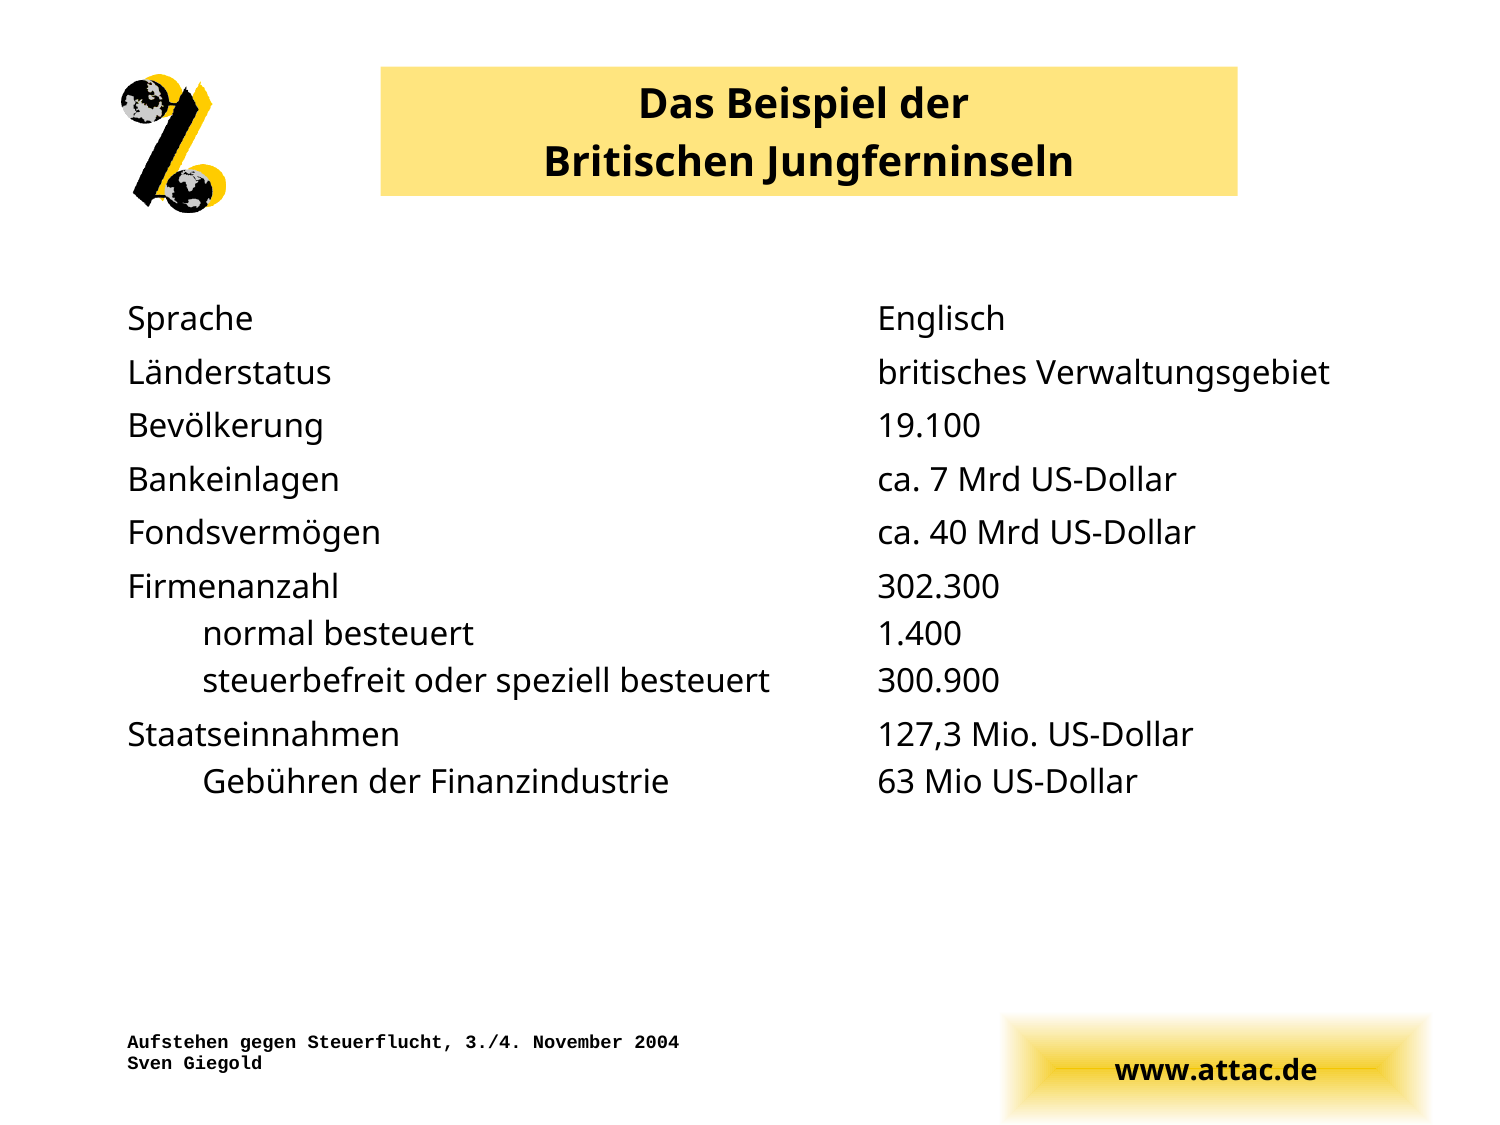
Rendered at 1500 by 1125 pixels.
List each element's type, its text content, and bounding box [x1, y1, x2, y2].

picture [121, 74, 226, 213]
list Sprache Englisch Länderstatus britisches Verwaltungsgebiet Bevölkerung 19.100 Bankeinlagen ca. 7 Mrd US-Dollar Fondsvermögen ca. 40 Mrd US-Dollar Firmenanzahl 302.300 normal besteuert 1.400 steuerbefreit oder speziell besteuert 300.900 Staatseinnahmen 127,3 Mio. US-Dollar Gebühren der Finanzindustrie 63 Mio US-Dollar [112, 287, 1388, 775]
title Das Beispiel der Britischen Jungferninseln [380, 73, 1238, 189]
